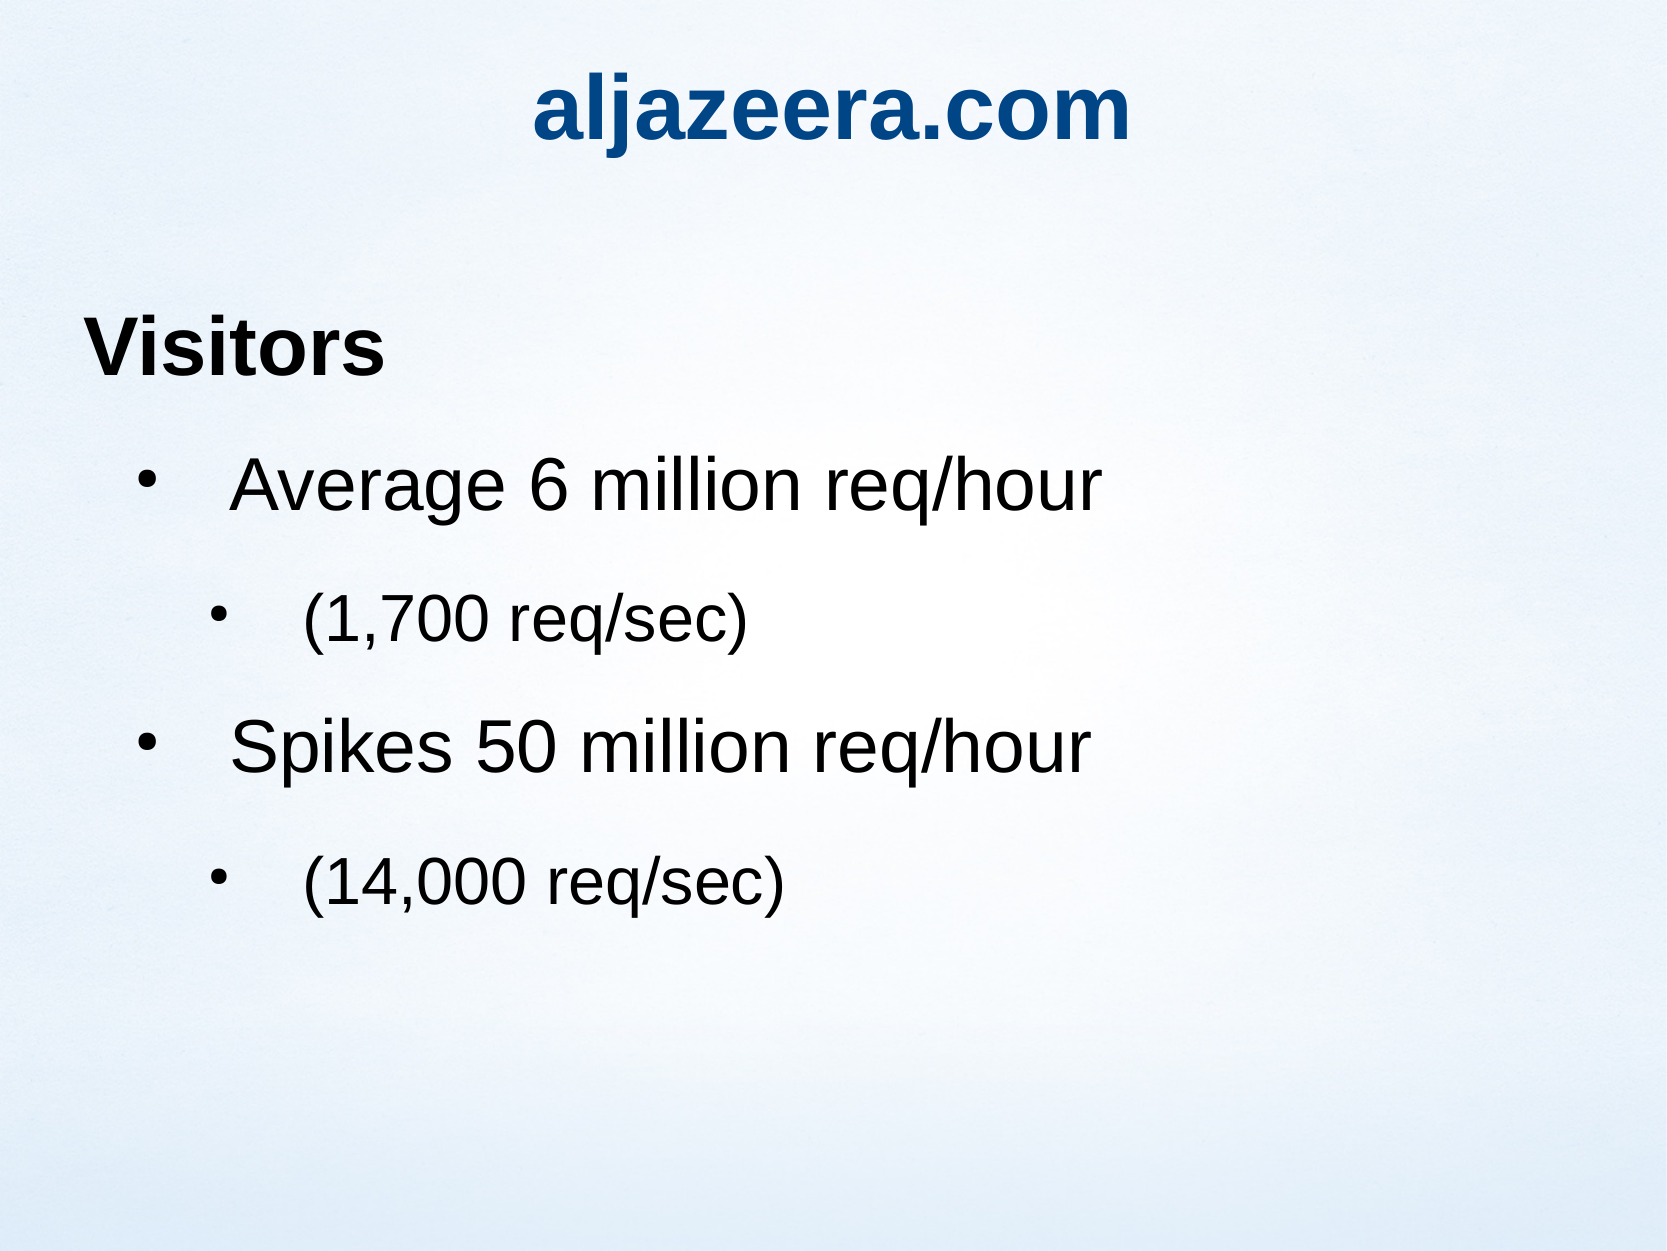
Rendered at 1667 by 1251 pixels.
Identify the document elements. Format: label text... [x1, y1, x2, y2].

title aljazeera.com [83, 55, 1584, 265]
picture [0, 0, 1667, 1251]
list Visitors Average 6 million req/hour (1,700 req/sec) Spikes 50 million req/hour (14,000 req/sec) [83, 292, 1584, 918]
